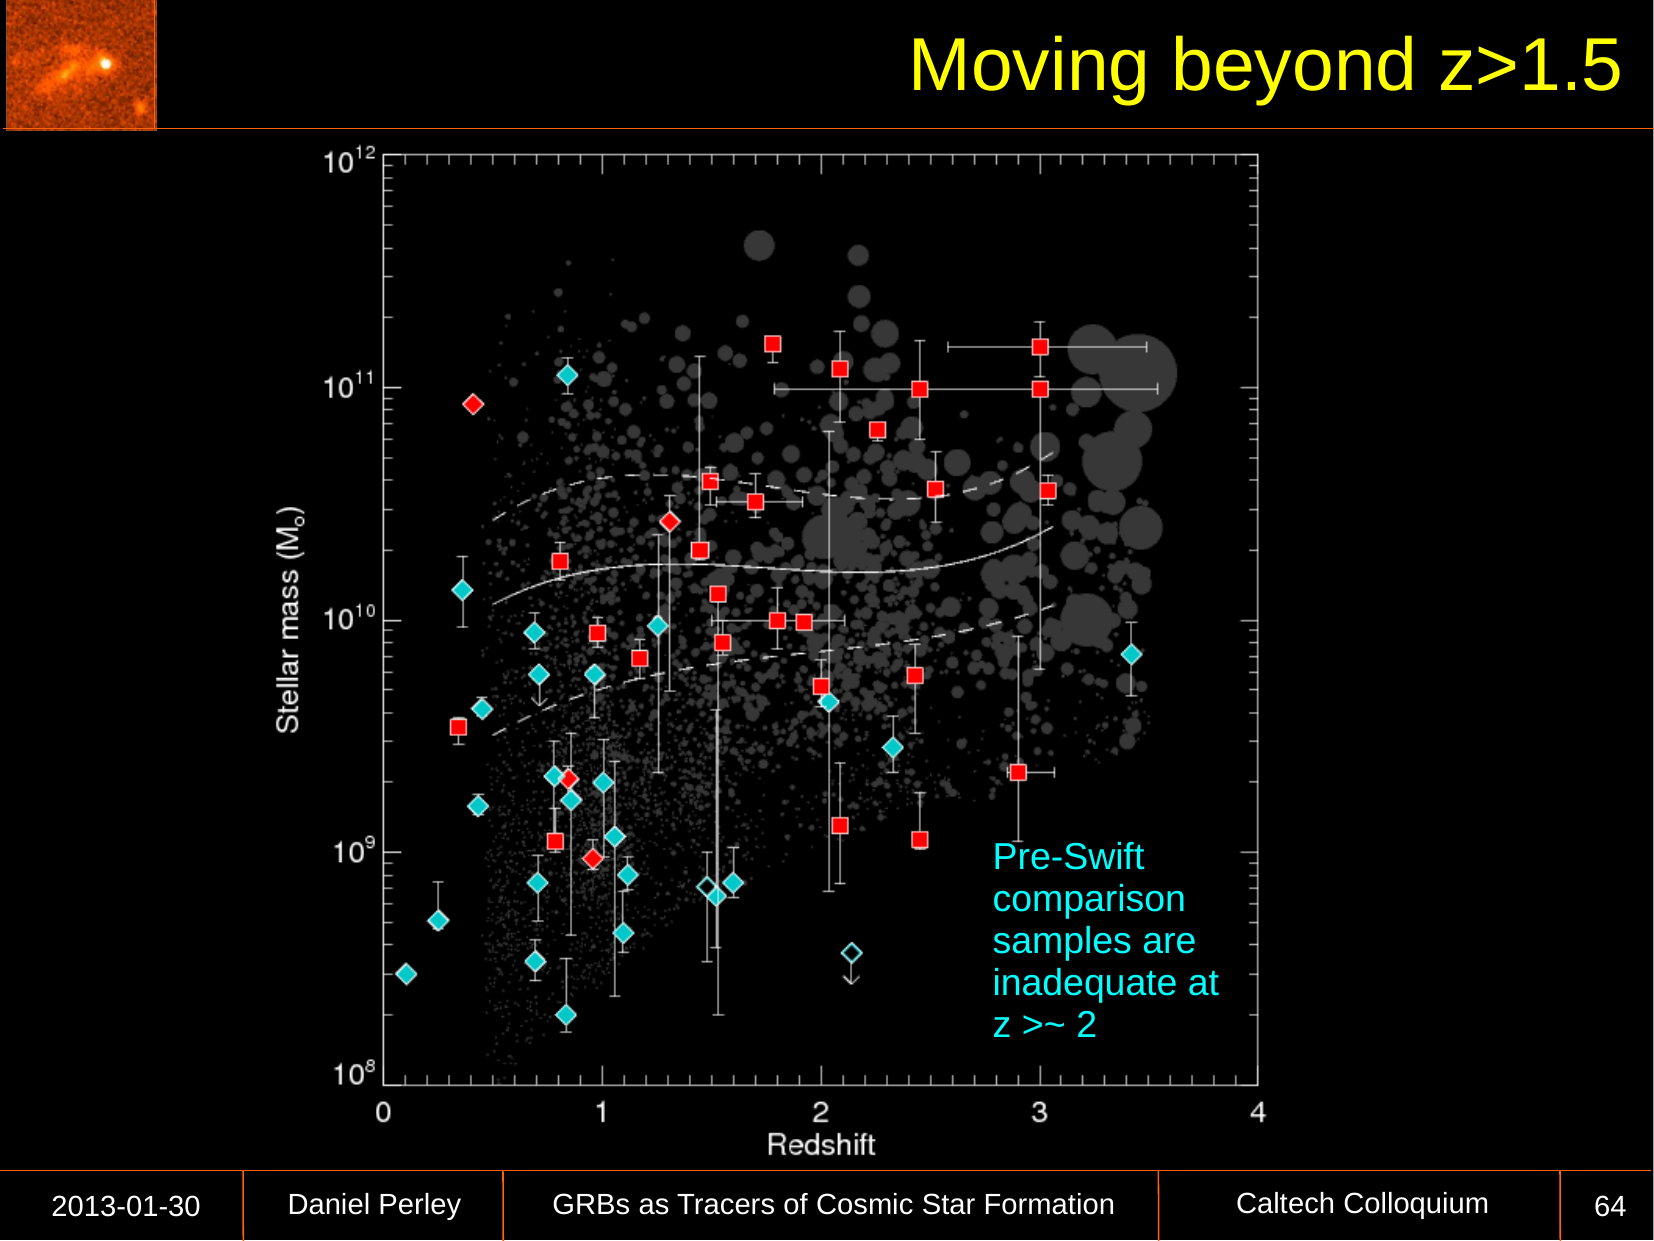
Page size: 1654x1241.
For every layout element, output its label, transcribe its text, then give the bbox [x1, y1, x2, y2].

title Moving beyond z>1.5 [187, 21, 1624, 108]
text_box Pre-Swift comparison samples are inadequate at z >~ 2 [975, 825, 1276, 1056]
picture [7, 0, 154, 128]
picture [253, 140, 1276, 1163]
